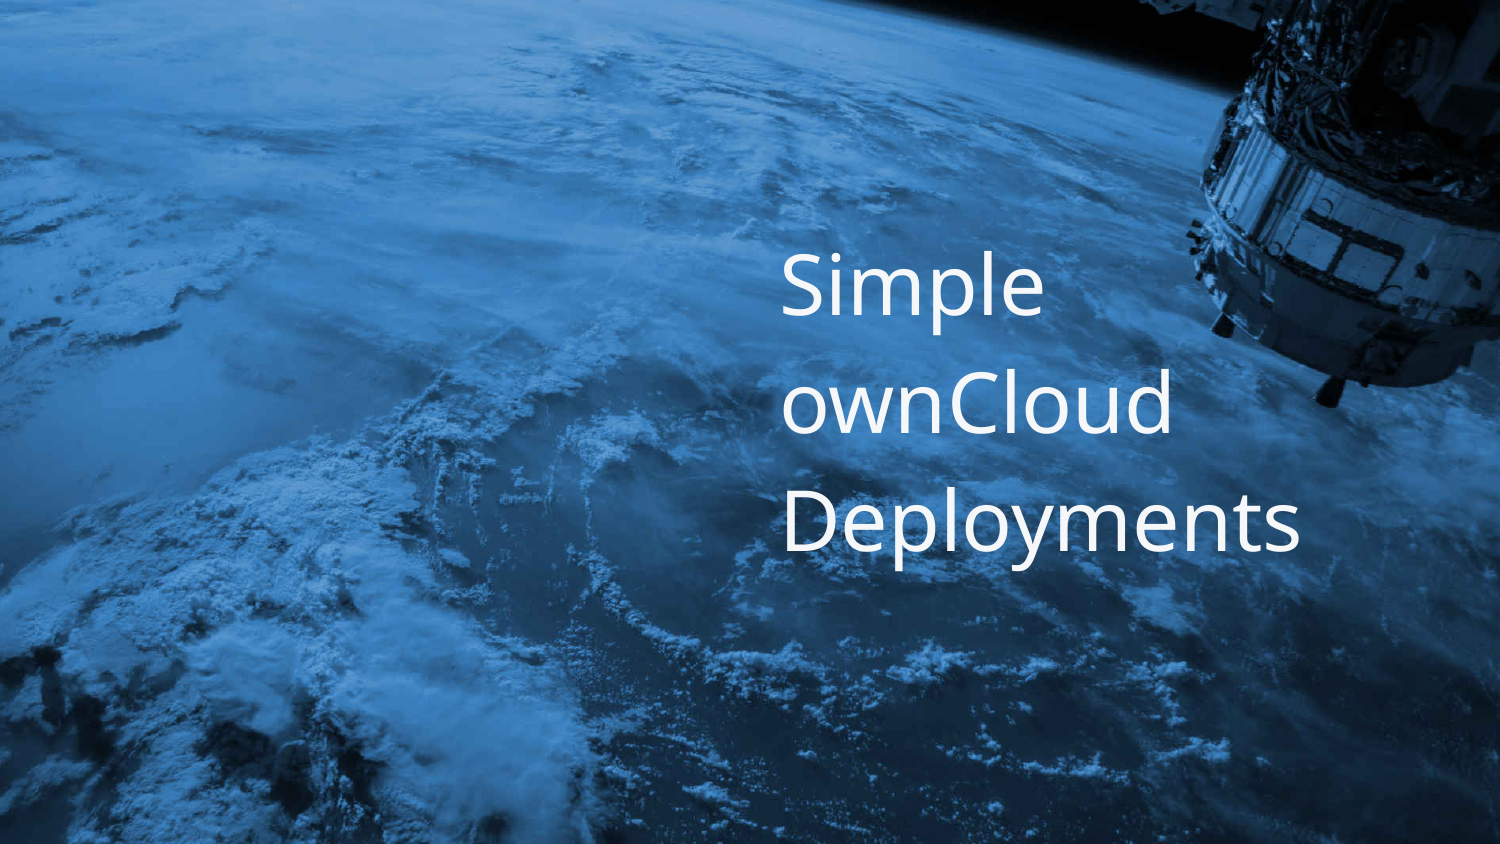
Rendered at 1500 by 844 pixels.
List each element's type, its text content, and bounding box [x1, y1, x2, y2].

picture [0, 0, 1500, 844]
list Simple ownCloud Deployments [779, 348, 1359, 451]
